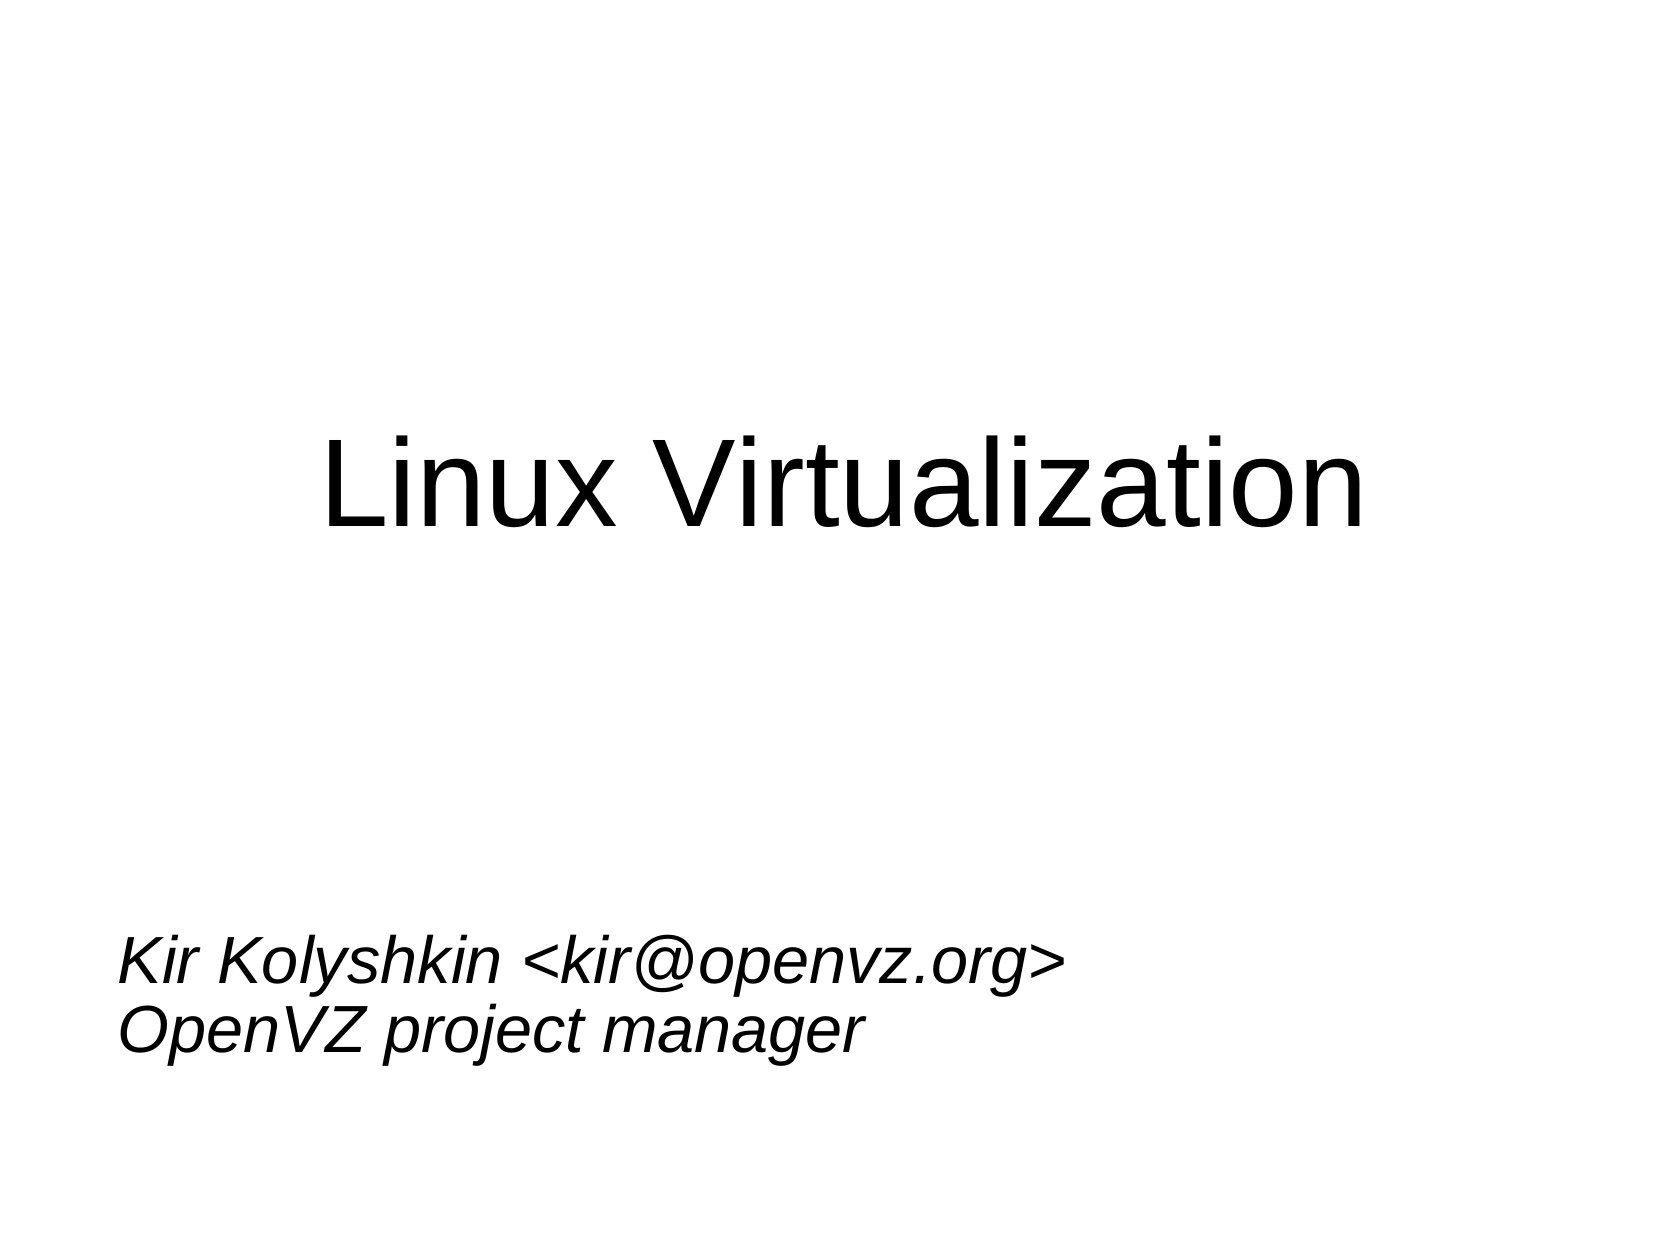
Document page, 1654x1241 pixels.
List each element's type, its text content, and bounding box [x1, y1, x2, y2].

text_box Kir Kolyshkin <kir@openvz.org> OpenVZ project manager [82, 925, 1571, 1070]
text_box Linux Virtualization [99, 417, 1588, 558]
